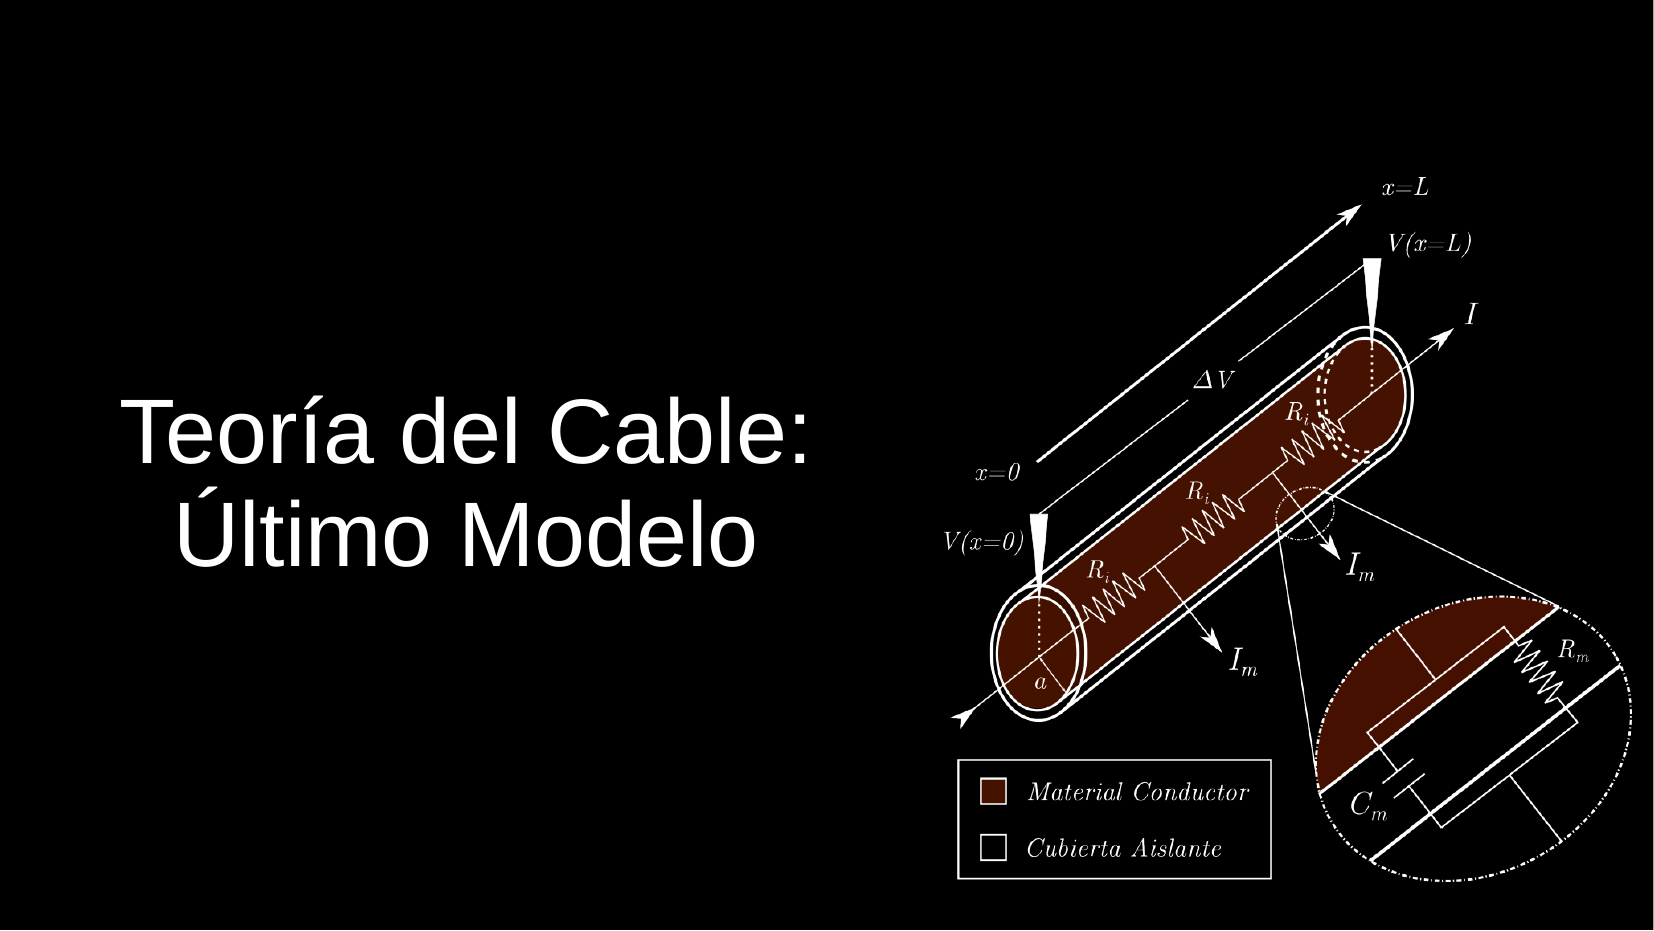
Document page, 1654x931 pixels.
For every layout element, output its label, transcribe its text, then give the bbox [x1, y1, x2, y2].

picture [944, 177, 1632, 882]
title Teoría del Cable: Último Modelo [0, 380, 944, 586]
